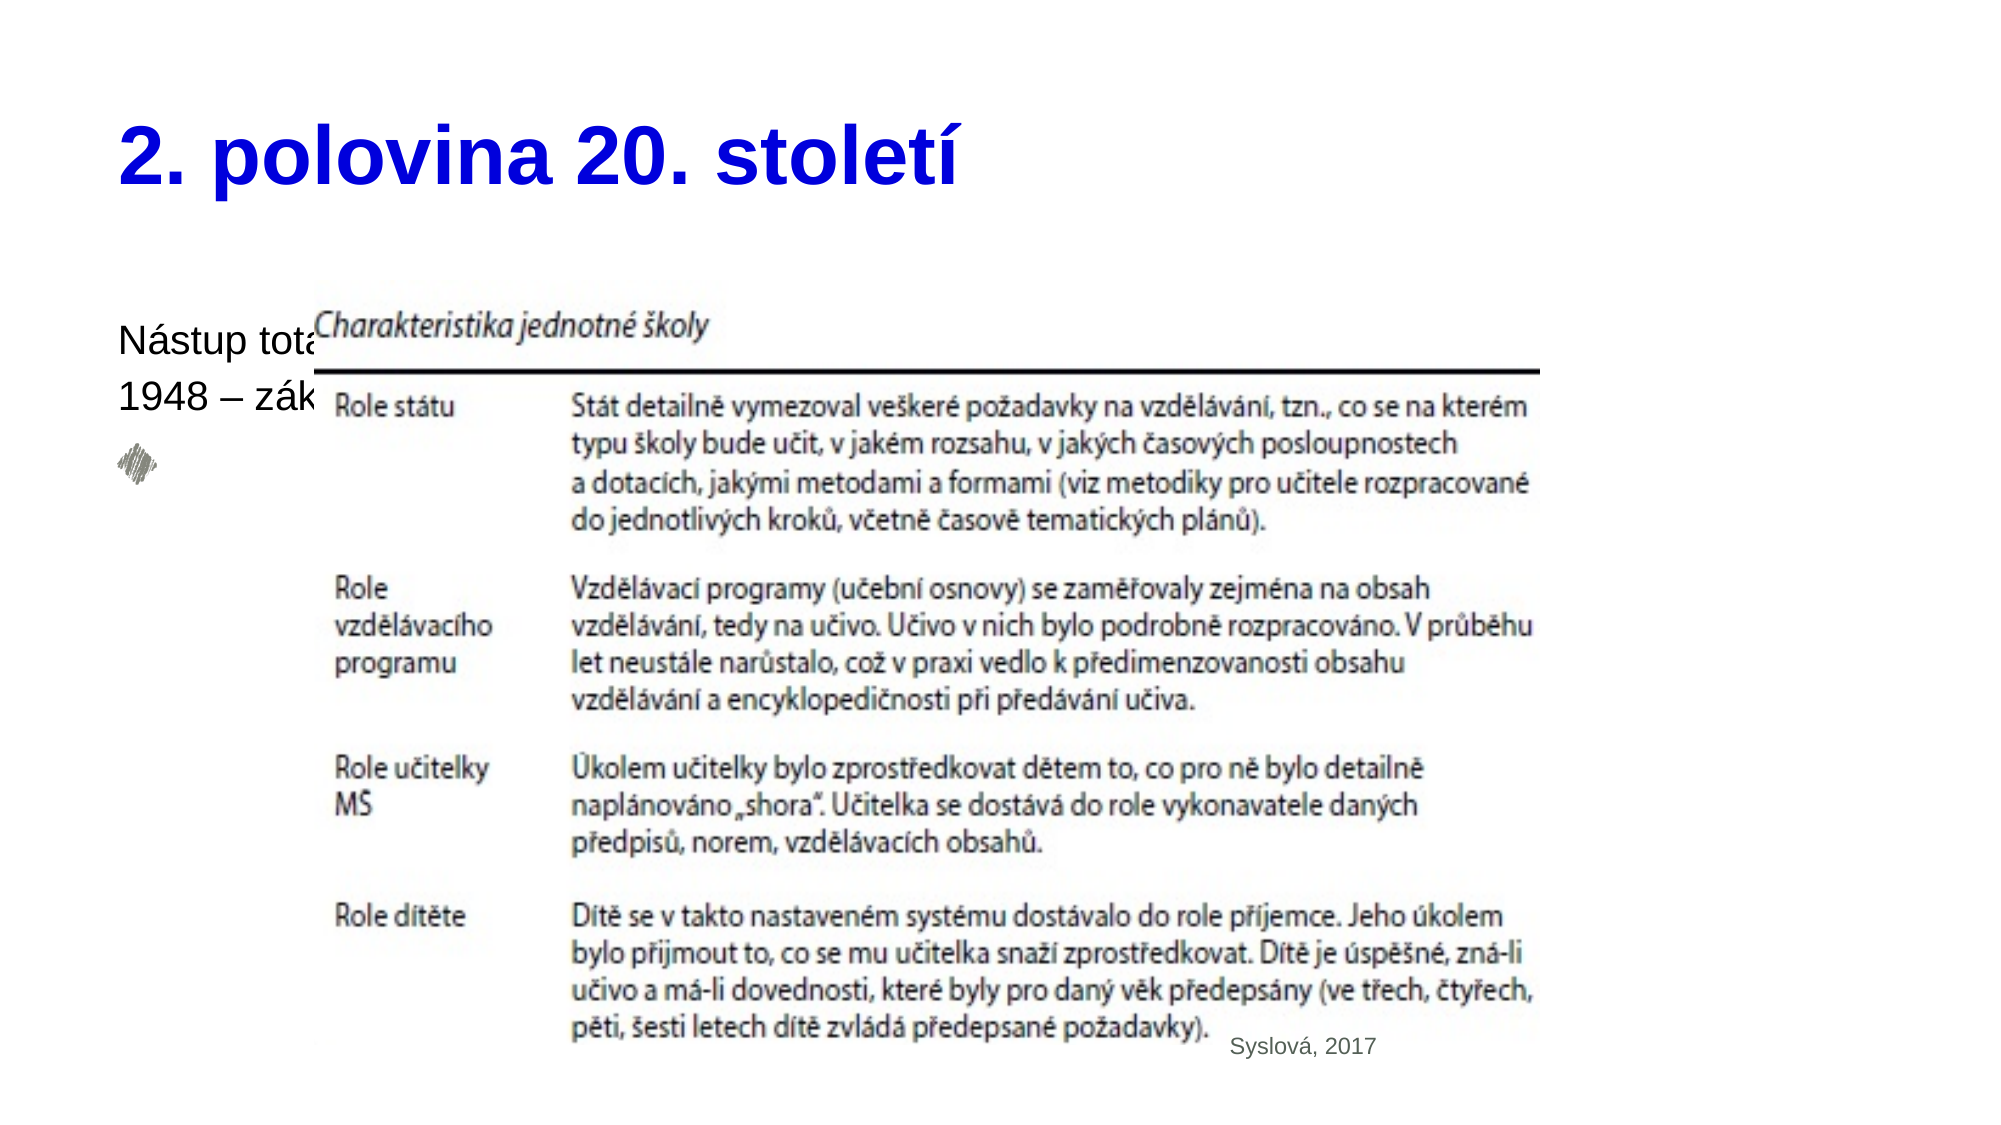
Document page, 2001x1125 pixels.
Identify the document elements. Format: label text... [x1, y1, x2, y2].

picture [314, 280, 1540, 1045]
list Nástup totality – potlačení reformních snah, 1948 – zákon o jednotné škole [302, 180, 1653, 381]
text_box Syslová, 2017 [1083, 1025, 1524, 1066]
title 2. polovina 20. století [350, 59, 1392, 180]
